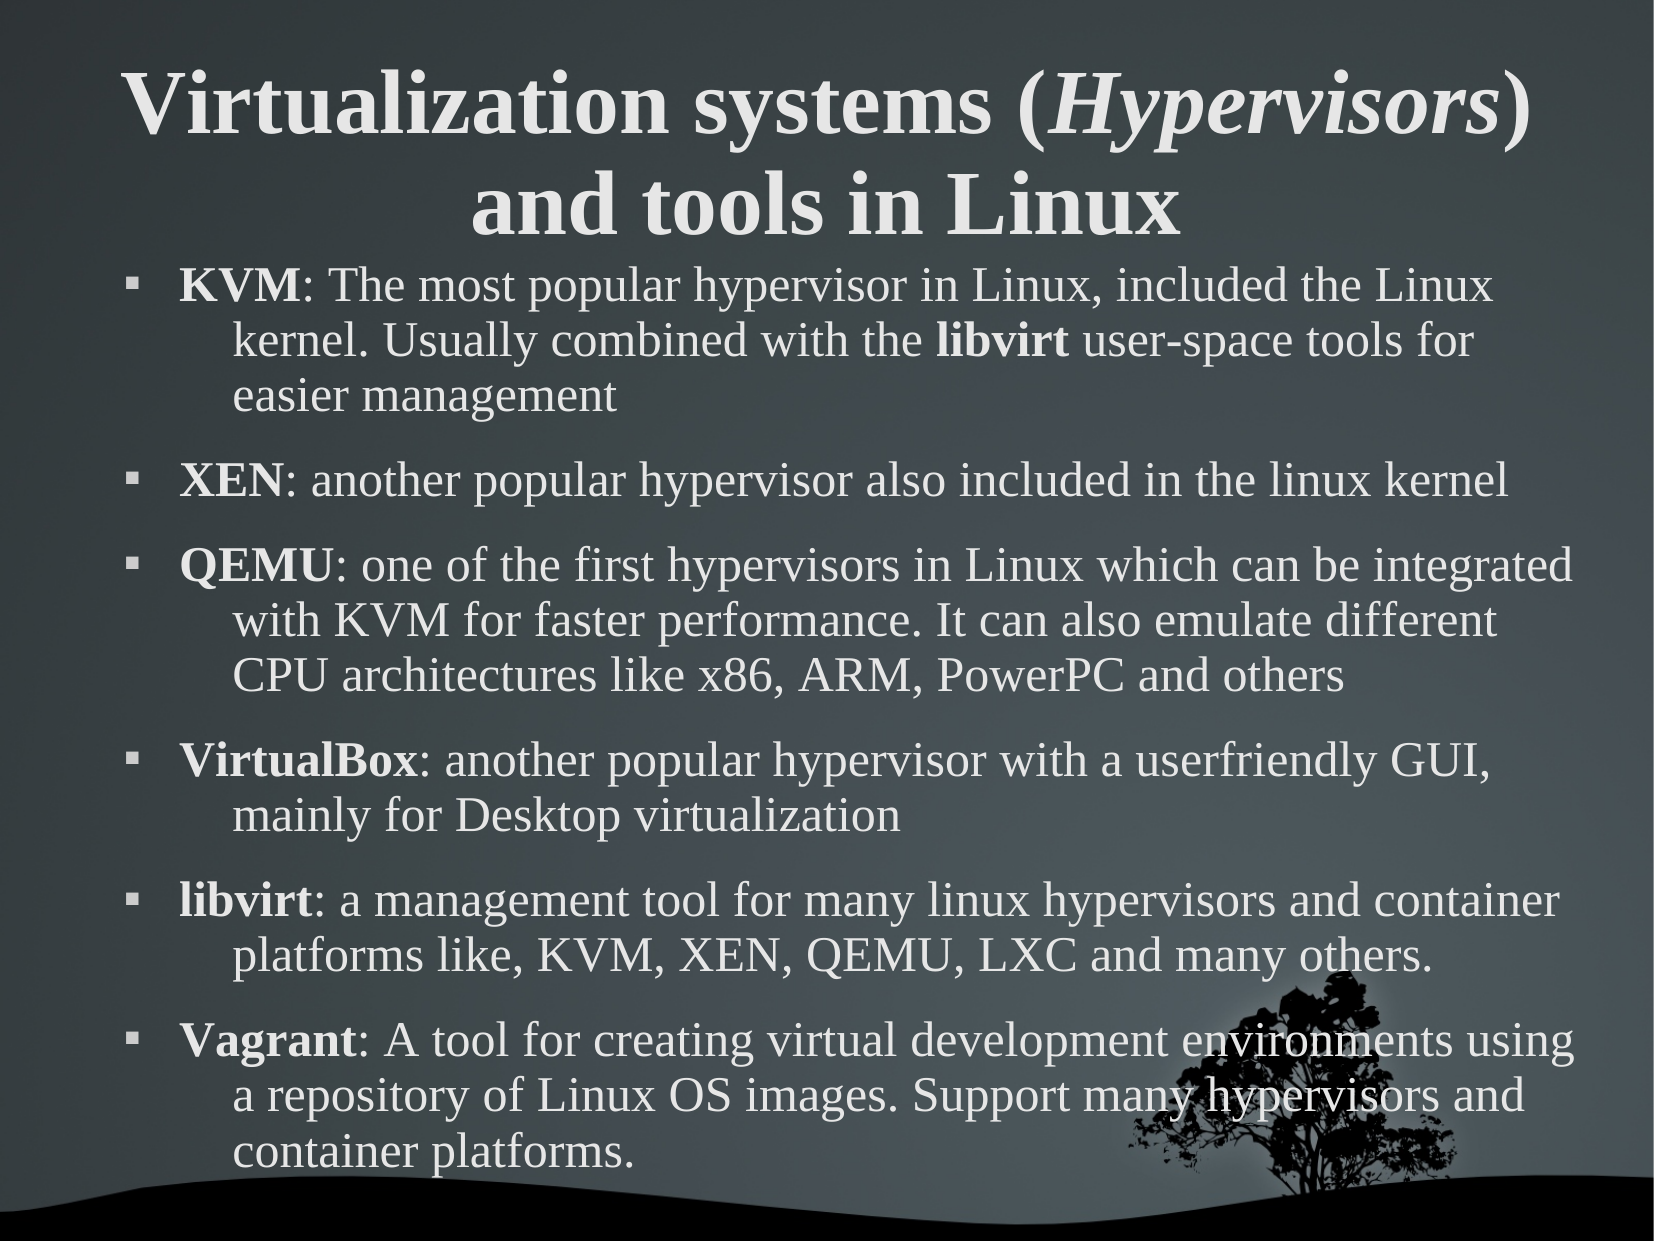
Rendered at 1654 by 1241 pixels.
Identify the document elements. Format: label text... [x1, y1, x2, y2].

title Virtualization systems (Hypervisors) and tools in Linux [82, 49, 1571, 257]
picture [0, 0, 1654, 1241]
list KVM: The most popular hypervisor in Linux, included the Linux kernel. Usually combined with the libvirt user-space tools for easier management XEN: another popular hypervisor also included in the linux kernel QEMU: one of the first hypervisors in Linux which can be integrated with KVM for faster performance. It can also emulate different CPU architectures like x86, ARM, PowerPC and others VirtualBox: another popular hypervisor with a userfriendly GUI, mainly for Desktop virtualization libvirt: a management tool for many linux hypervisors and container platforms like, KVM, XEN, QEMU, LXC and many others. Vagrant: A tool for creating virtual development environments using a repository of Linux OS images. Support many hypervisors and container platforms. [90, 256, 1579, 1179]
